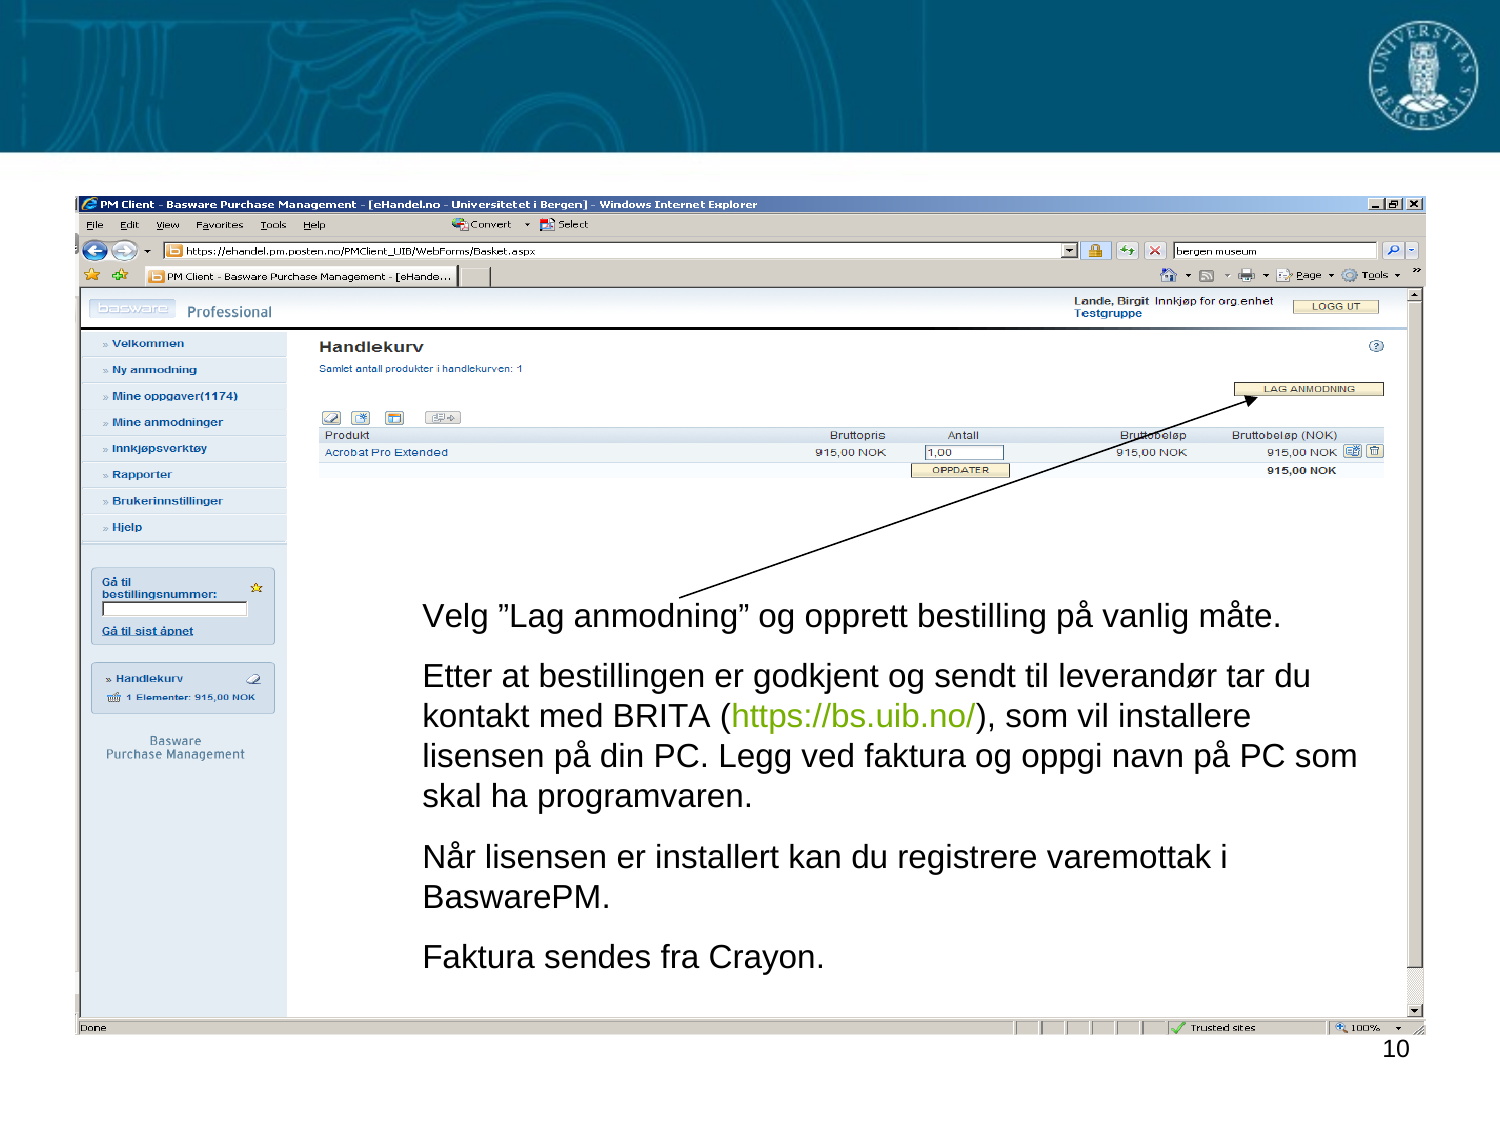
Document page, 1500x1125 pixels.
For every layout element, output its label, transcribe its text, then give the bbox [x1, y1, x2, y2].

picture [1368, 21, 1478, 131]
text_box [75, 196, 1426, 1035]
picture [0, 151, 1500, 1125]
text_box <number> [1074, 1035, 1426, 1103]
text_box Velg ”Lag anmodning” og opprett bestilling på vanlig måte. Etter at bestillingen er godkjent og sendt til leverandør tar du kontakt med BRITA (https://bs.uib.no/), som vil installere lisensen på din PC. Legg ved faktura og oppgi navn på PC som skal ha programvaren. Når lisensen er installert kan du registrere varemottak i BaswarePM. Faktura sendes fra Crayon. [407, 586, 1377, 984]
